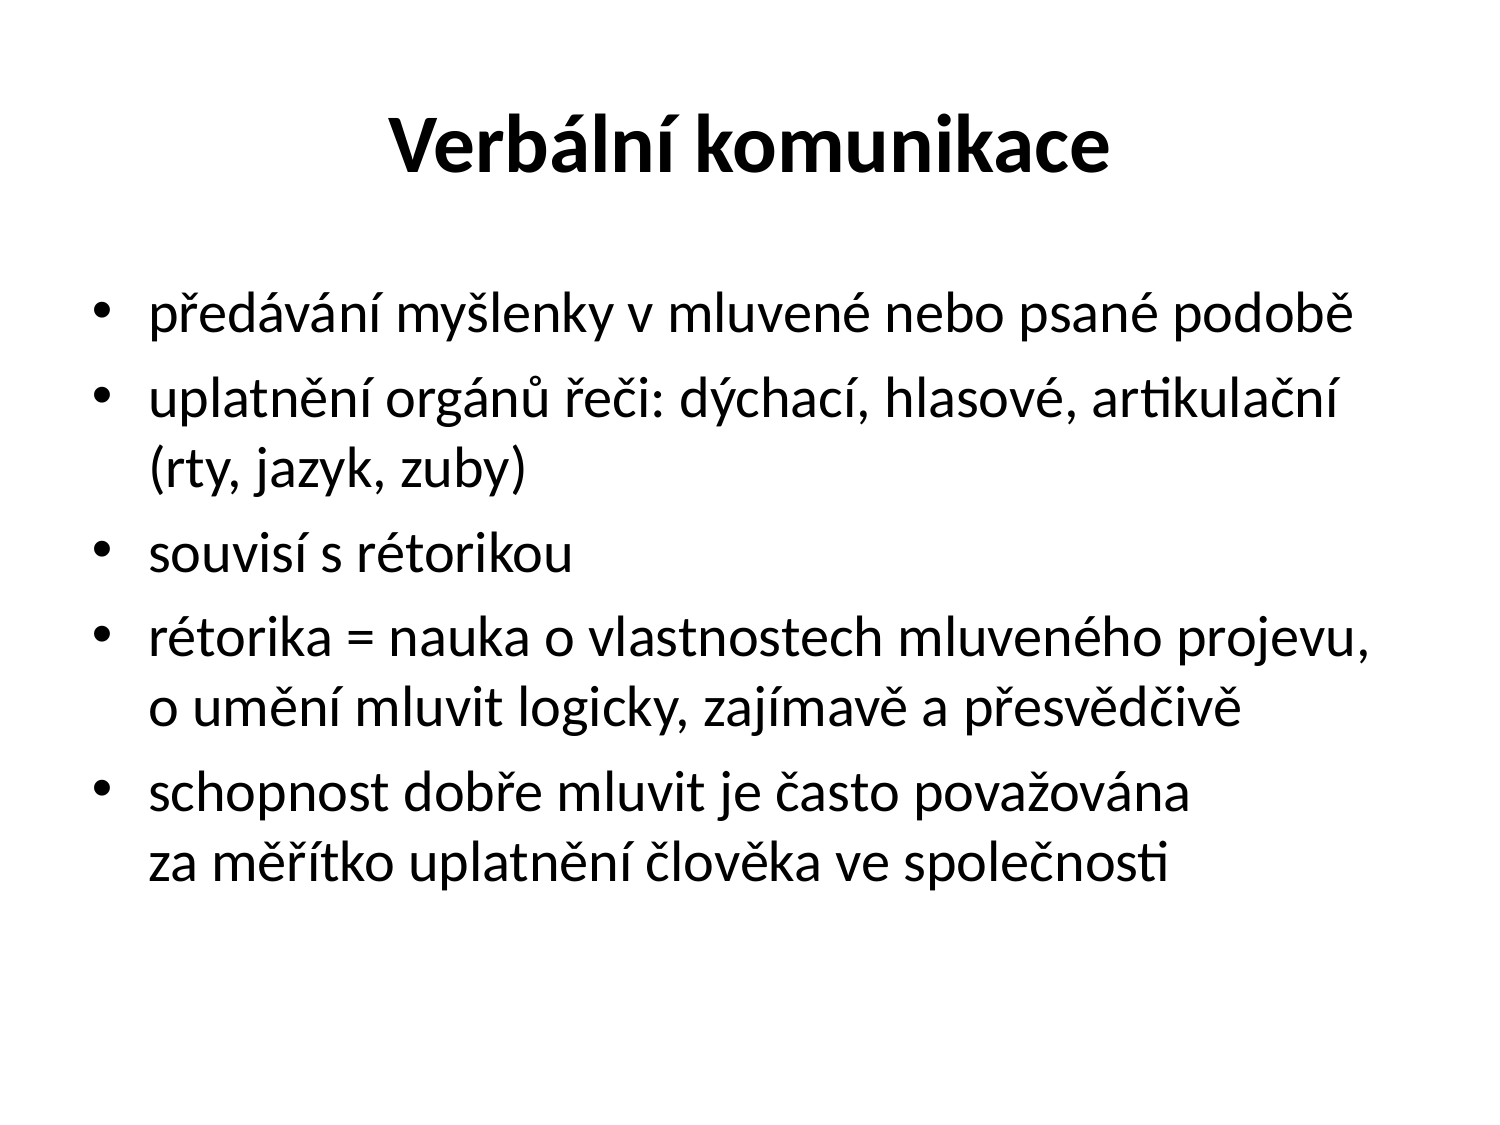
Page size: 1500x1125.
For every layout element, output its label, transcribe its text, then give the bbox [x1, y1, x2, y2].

list předávání myšlenky v mluvené nebo psané podobě uplatnění orgánů řeči: dýchací, hlasové, artikulační (rty, jazyk, zuby) souvisí s rétorikou rétorika = nauka o vlastnostech mluveného projevu, o umění mluvit logicky, zajímavě a přesvědčivě schopnost dobře mluvit je často považována za měřítko uplatnění člověka ve společnosti [76, 267, 1427, 1010]
title Verbální komunikace [75, 45, 1426, 233]
